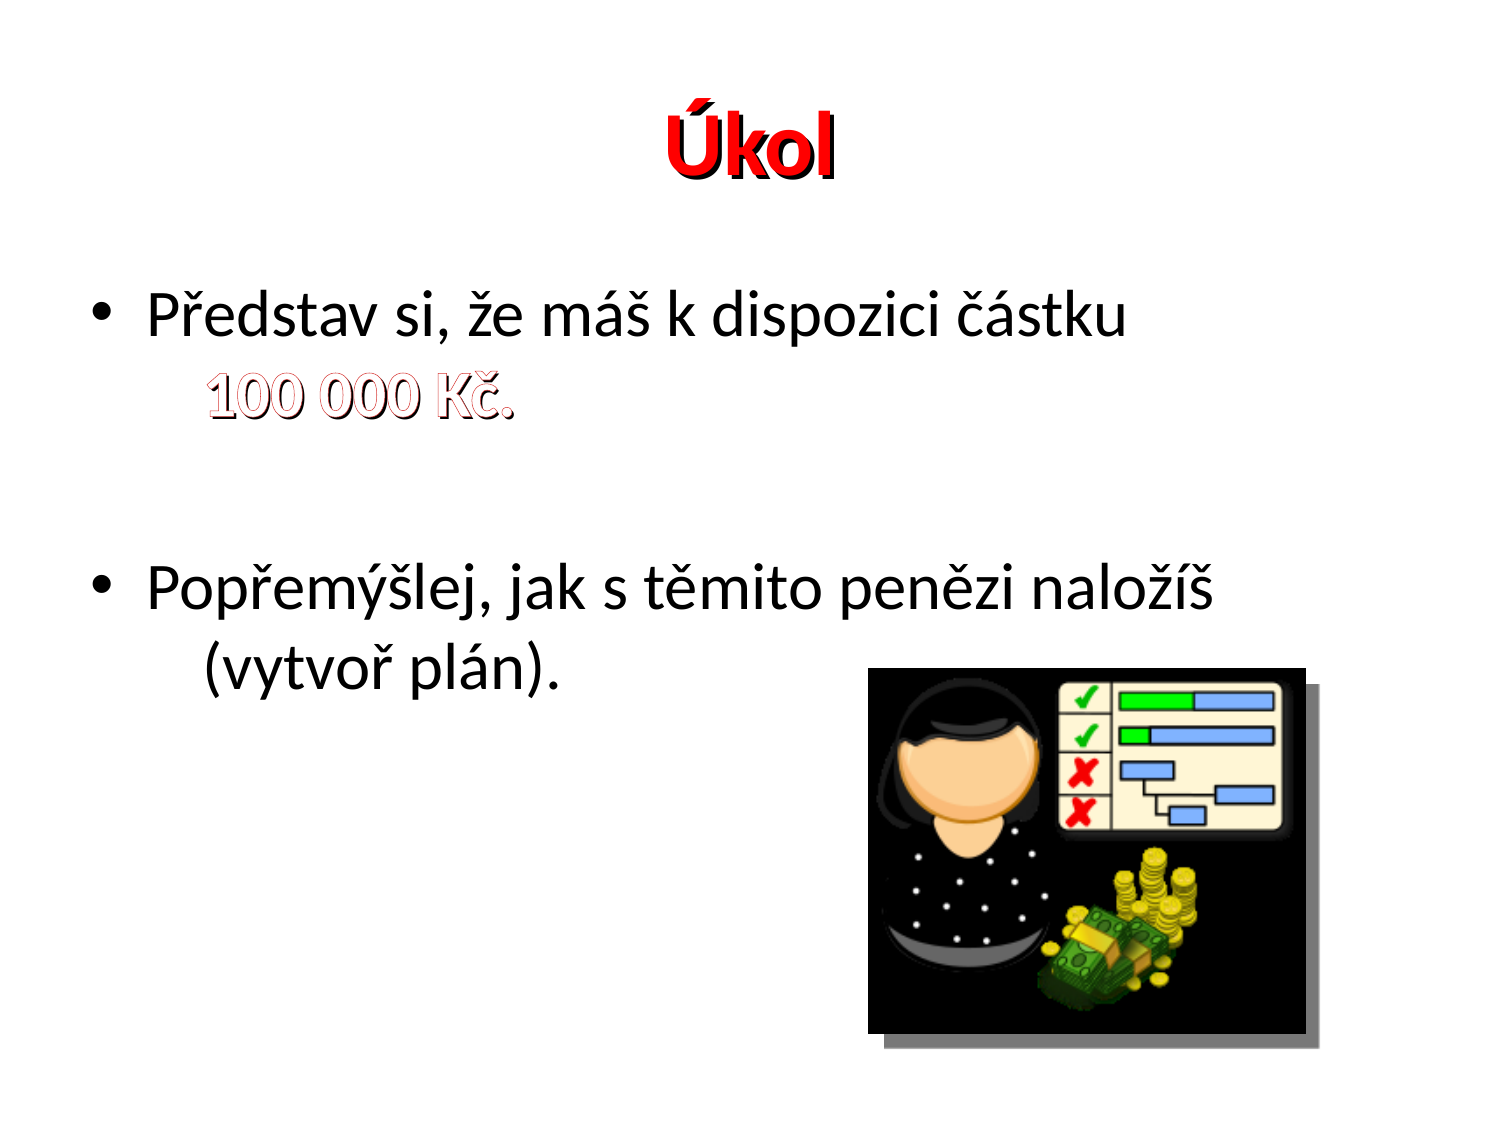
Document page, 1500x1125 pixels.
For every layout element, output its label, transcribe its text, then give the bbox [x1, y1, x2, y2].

title Úkol [75, 45, 1426, 233]
picture [868, 668, 1306, 1034]
list Představ si, že máš k dispozici částku 100 000 Kč. Popřemýšlej, jak s těmito penězi naložíš (vytvoř plán). [75, 262, 1426, 1005]
